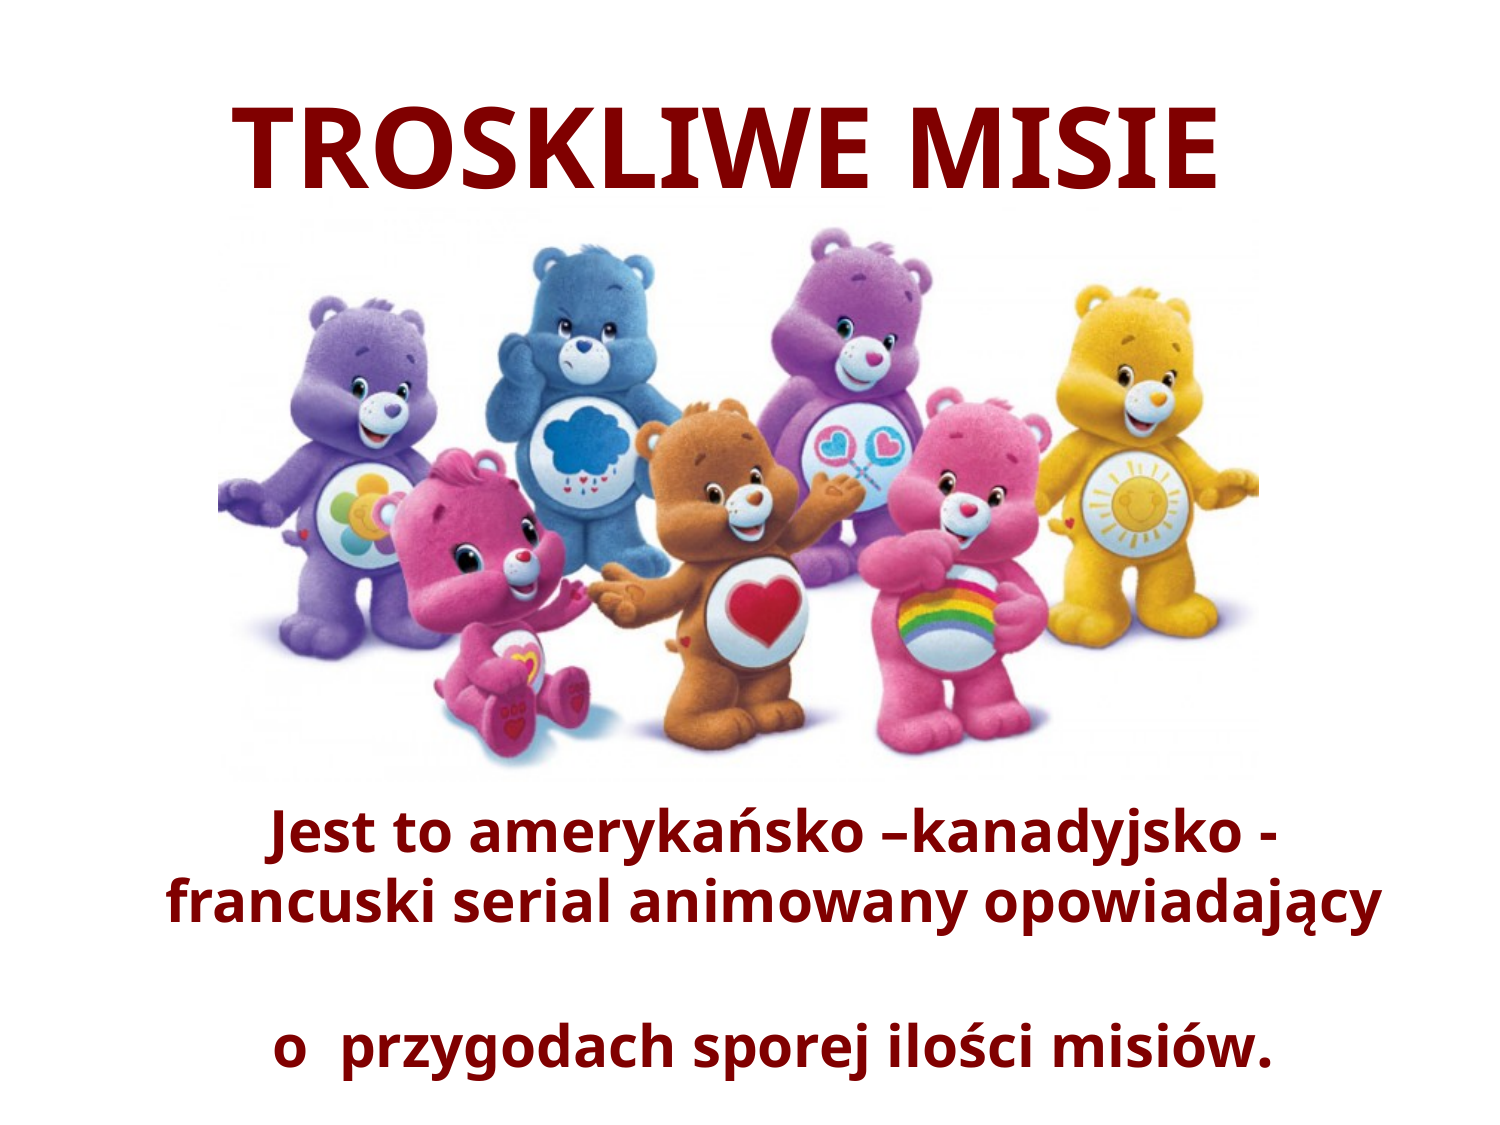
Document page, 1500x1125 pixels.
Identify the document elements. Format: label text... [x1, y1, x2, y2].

title TROSKLIWE MISIE [135, 54, 1317, 232]
text_box Jest to amerykańsko –kanadyjsko -francuski serial animowany opowiadający o przygodach sporej ilości misiów. [147, 786, 1400, 1088]
picture [218, 196, 1259, 782]
